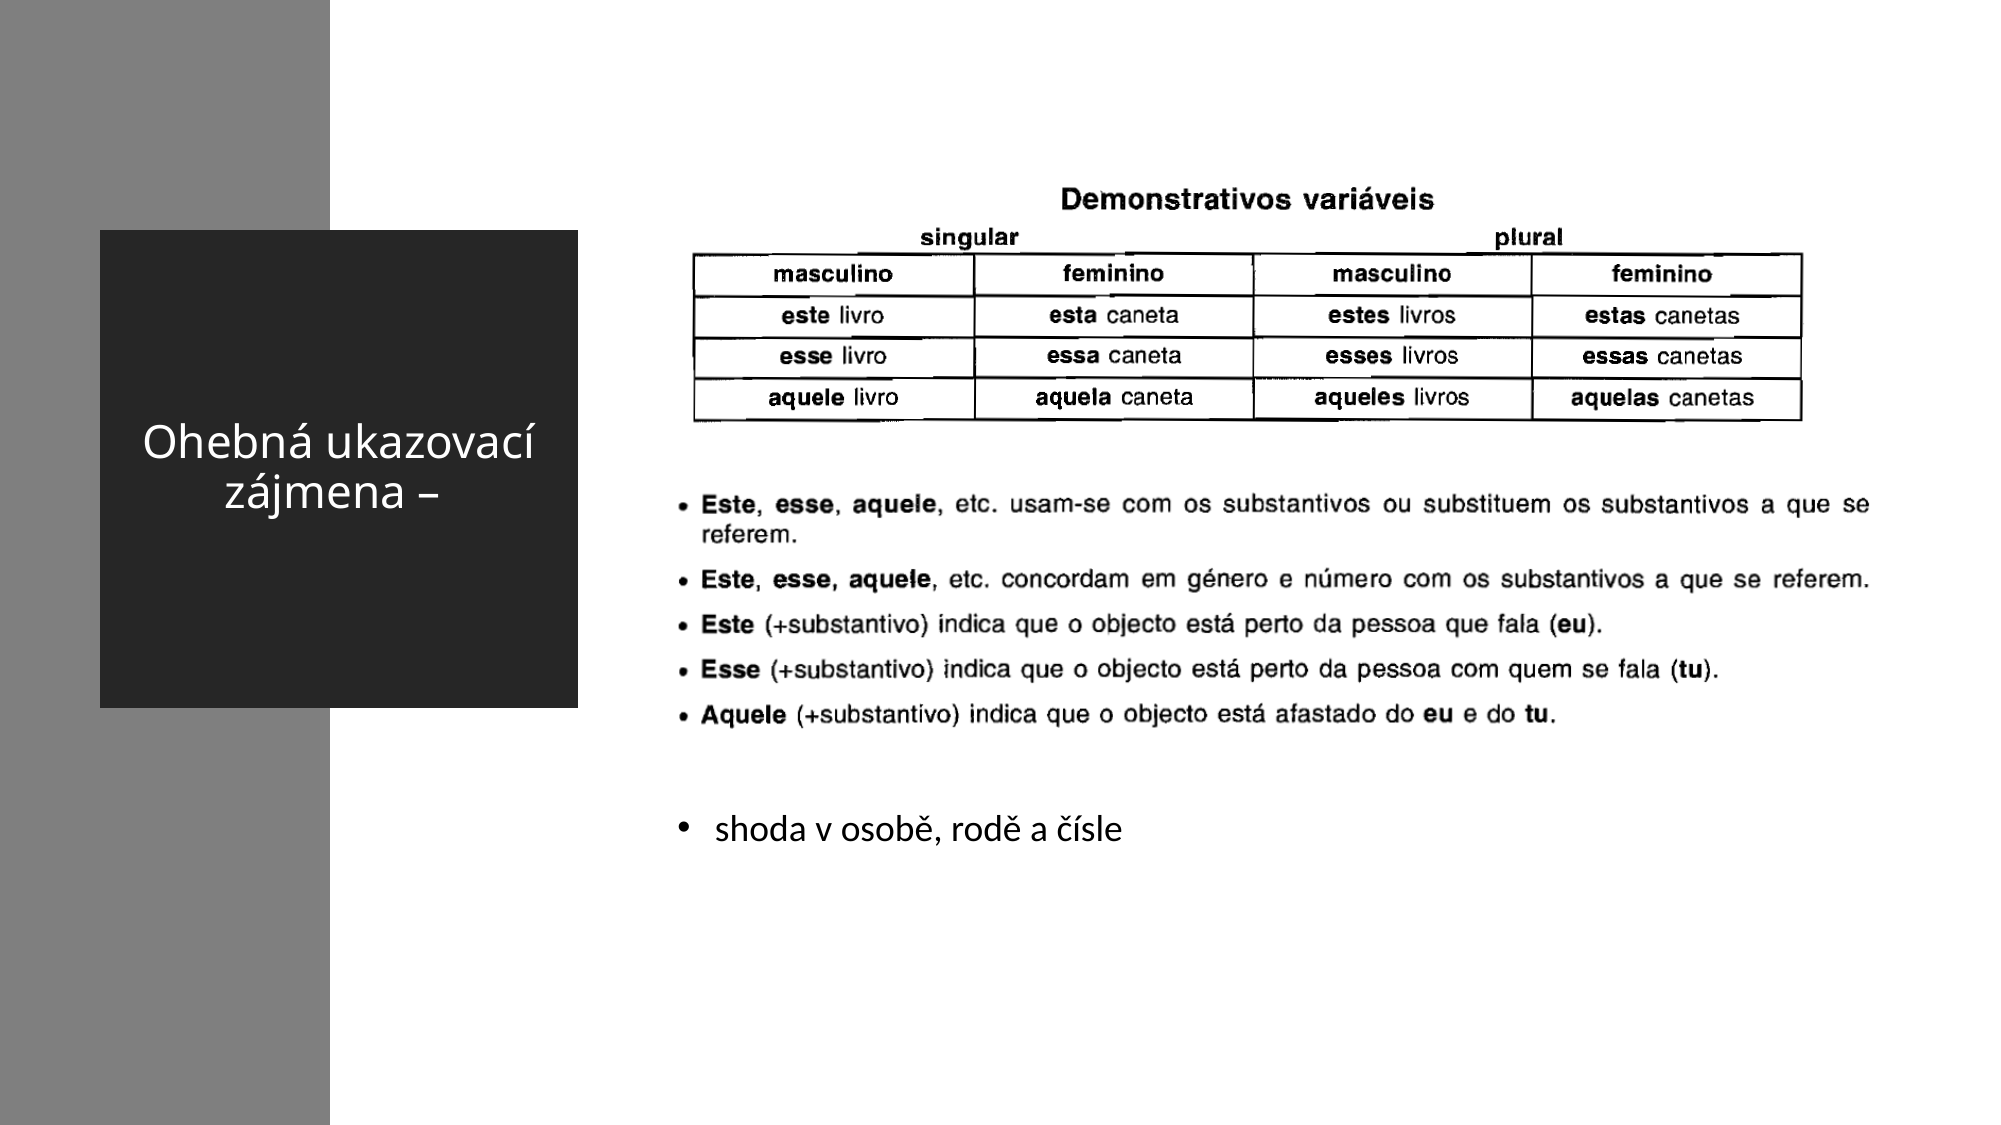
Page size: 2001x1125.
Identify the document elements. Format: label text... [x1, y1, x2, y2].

title Ohebná ukazovací zájmena – [113, 243, 564, 694]
picture [677, 468, 1954, 762]
picture [662, 145, 1842, 443]
list shoda v osobě, rodě a čísle [662, 801, 1842, 1014]
text_box [0, 0, 330, 1125]
